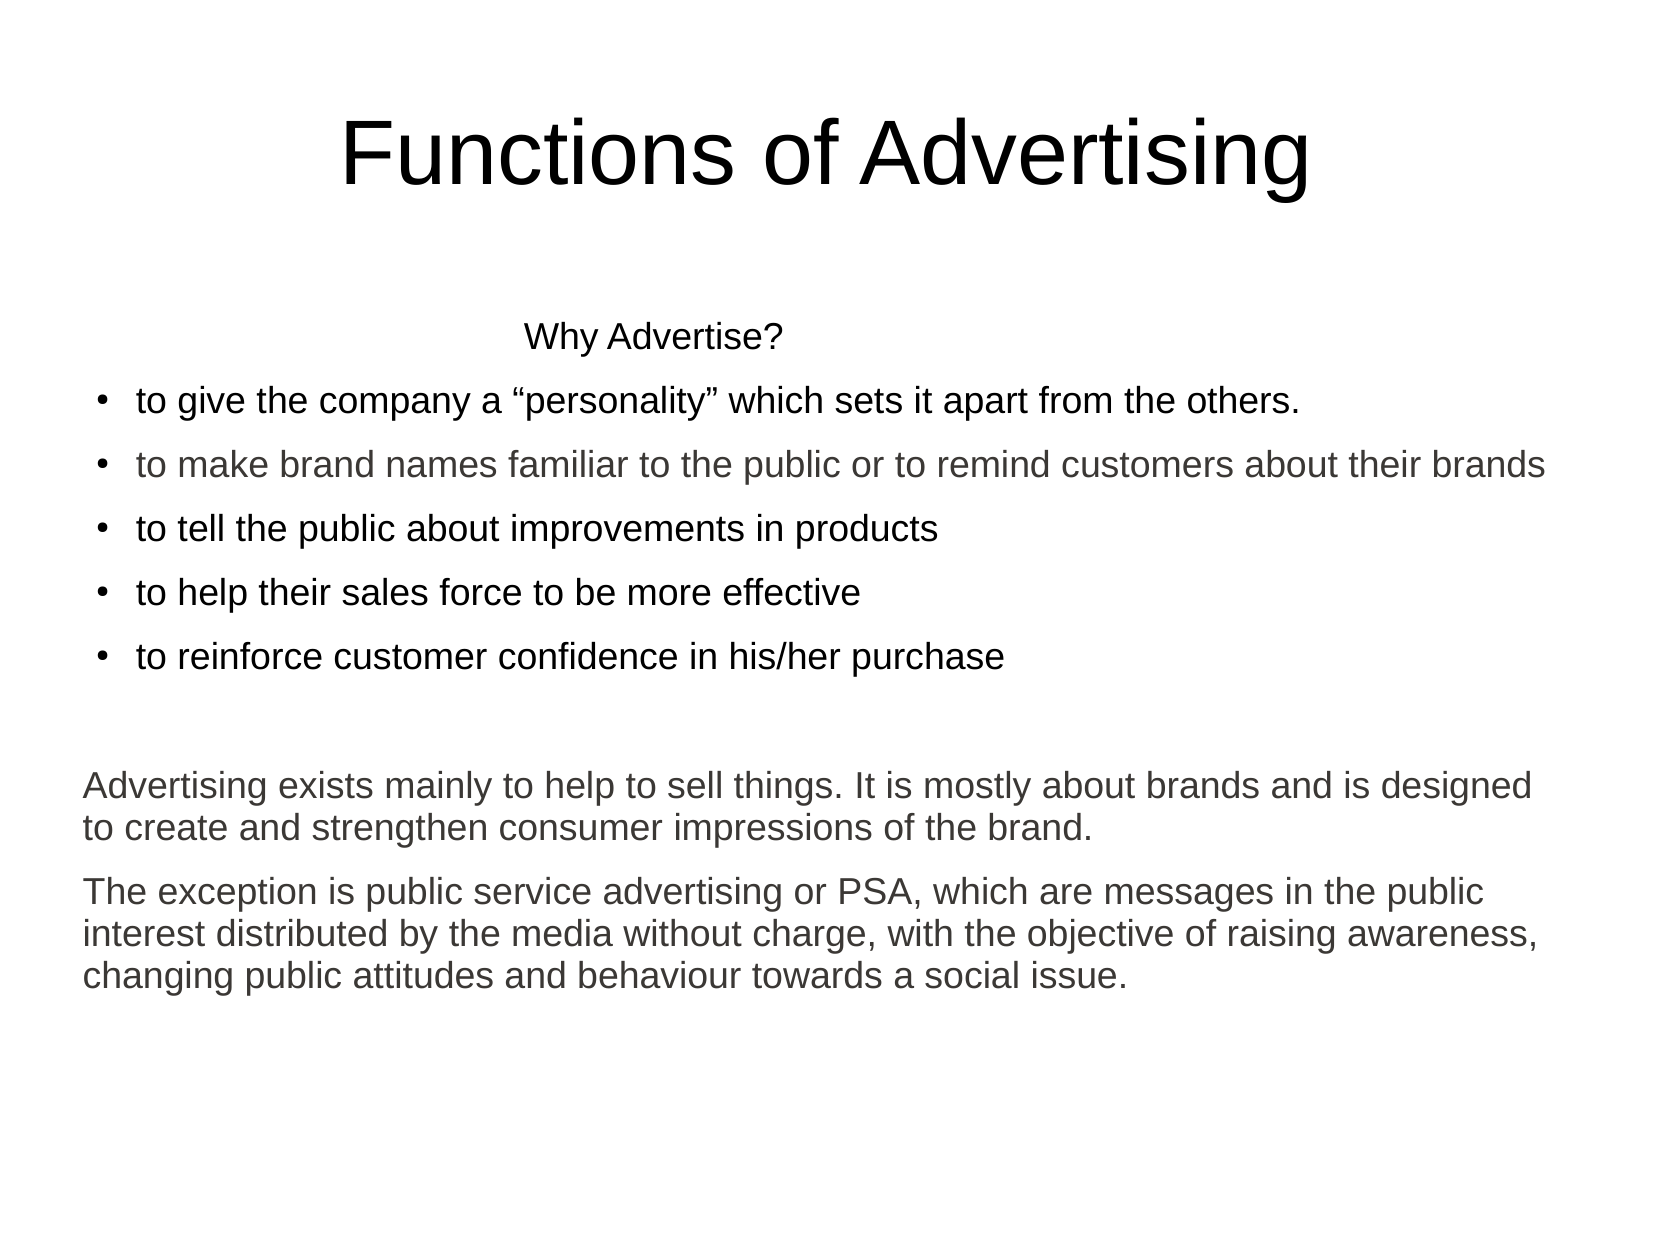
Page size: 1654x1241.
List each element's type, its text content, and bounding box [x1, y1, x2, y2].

title Functions of Advertising [82, 49, 1571, 257]
list Why Advertise? to give the company a “personality” which sets it apart from the others. to make brand names familiar to the public or to remind customers about their brands to tell the public about improvements in products to help their sales force to be more effective to reinforce customer confidence in his/her purchase Advertising exists mainly to help to sell things. It is mostly about brands and is designed to create and strengthen consumer impressions of the brand. The exception is public service advertising or PSA, which are messages in the public interest distributed by the media without charge, with the objective of raising awareness, changing public attitudes and behaviour towards a social issue. [82, 290, 1571, 1010]
